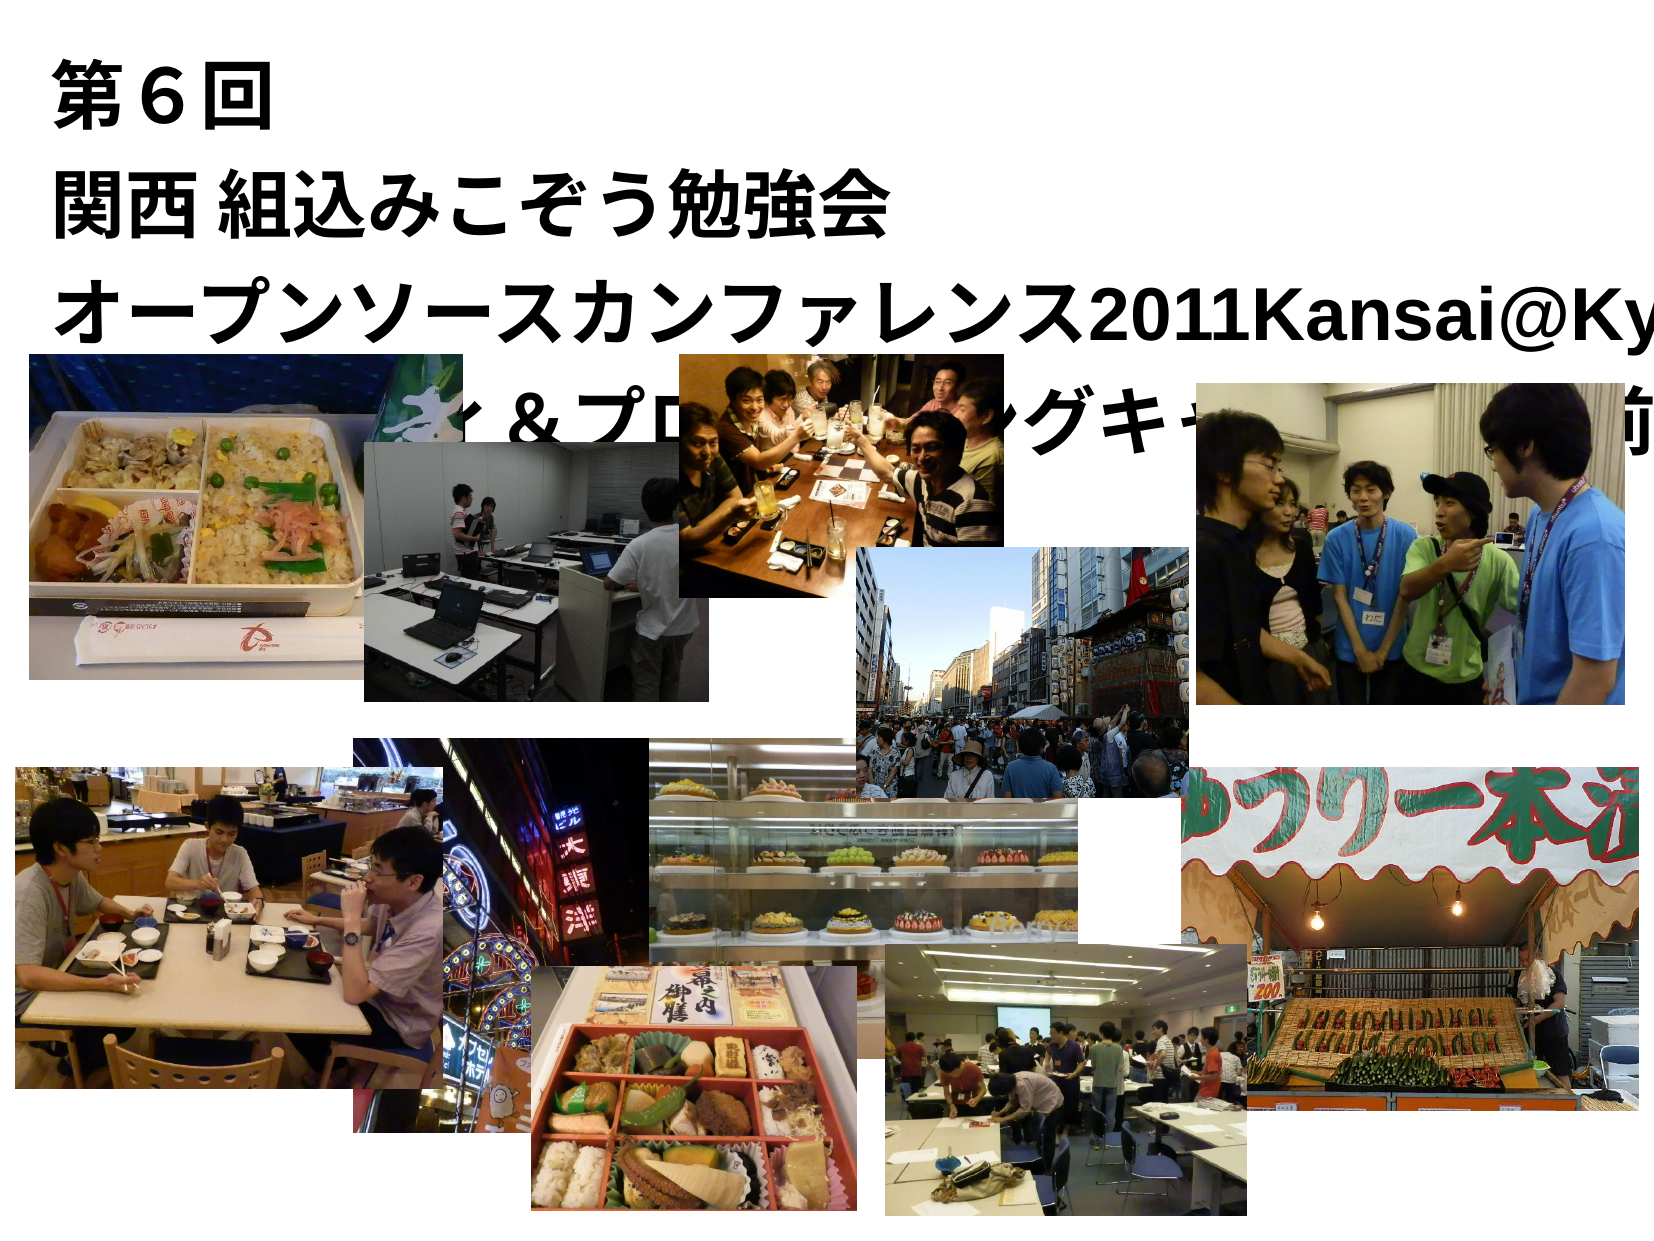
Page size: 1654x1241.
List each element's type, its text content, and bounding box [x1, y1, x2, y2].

text_box 第６回 関西 組込みこぞう勉強会 オープンソースカンファレンス2011Kansai@Kyoto セキュリティ＆プログラミングキャンプ2011(前編) [35, 29, 1654, 363]
picture [1196, 383, 1625, 705]
picture [15, 354, 1639, 1216]
